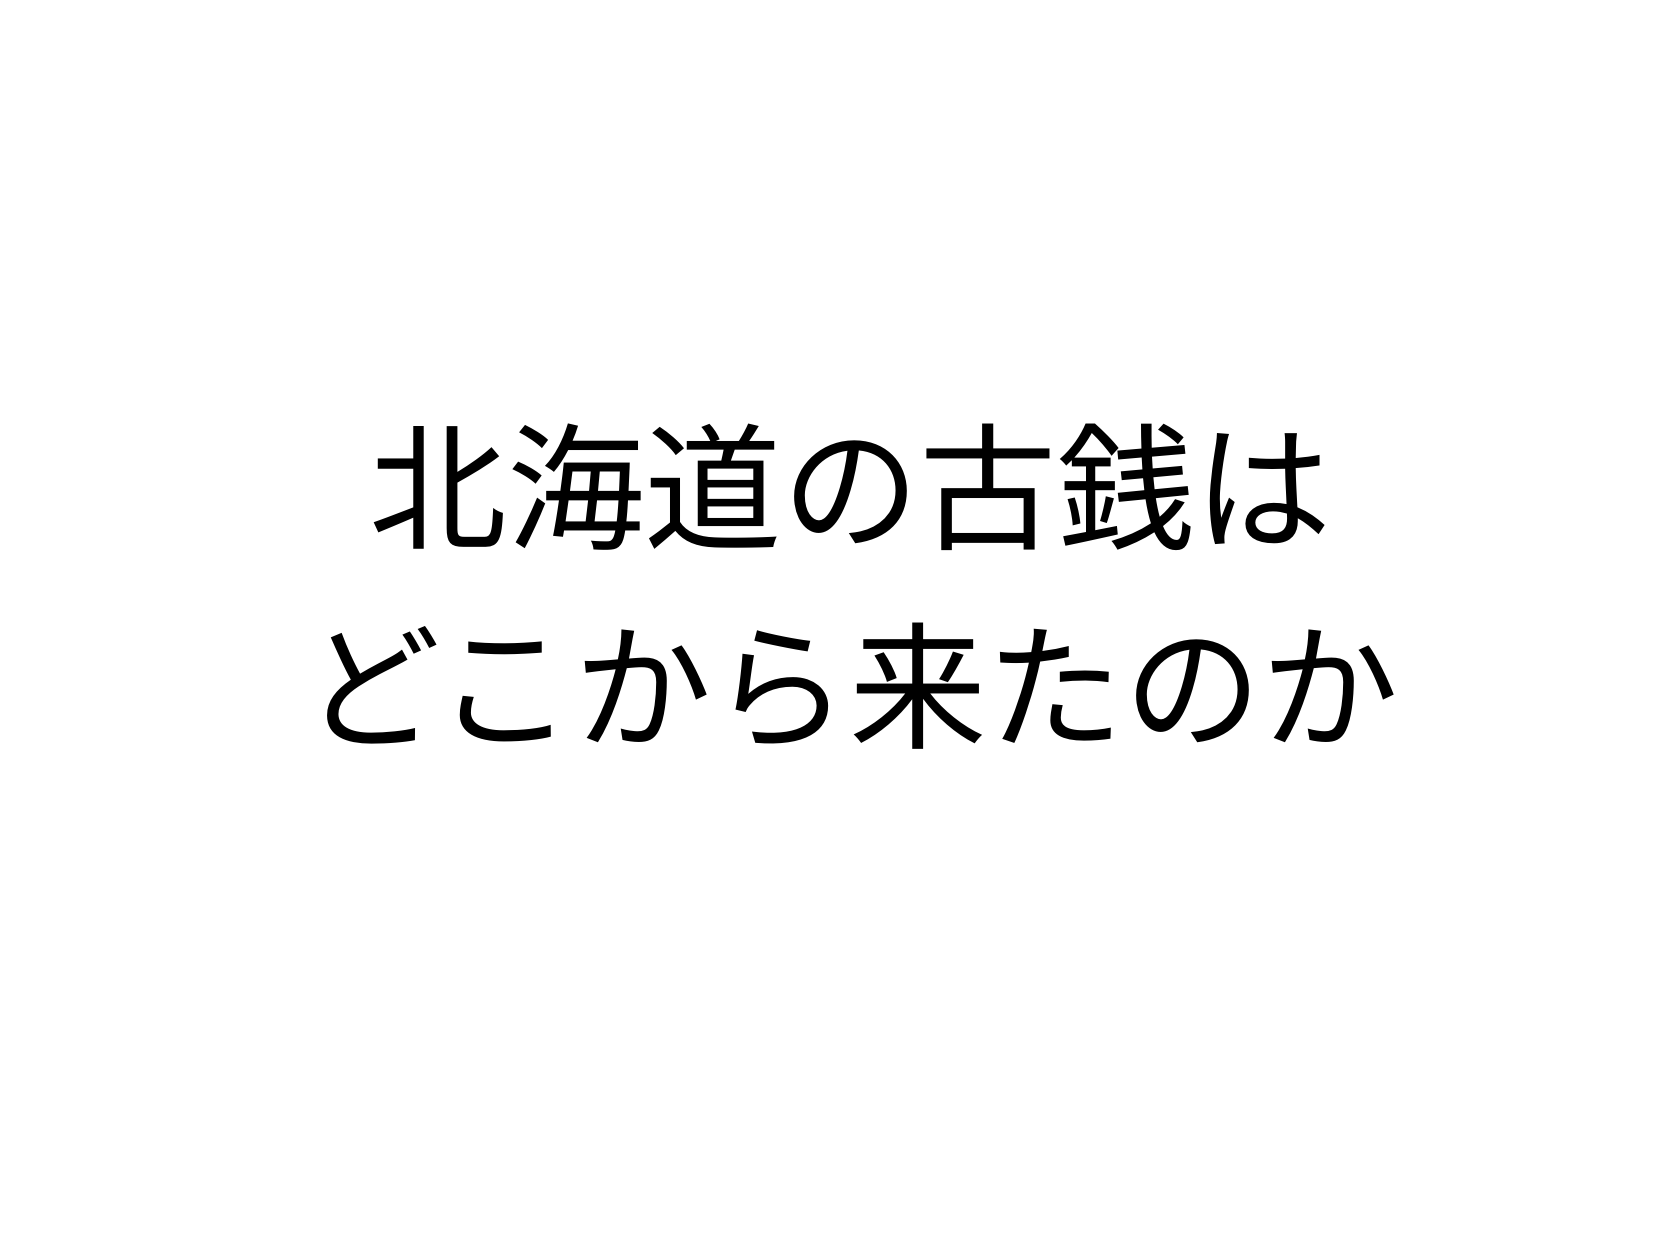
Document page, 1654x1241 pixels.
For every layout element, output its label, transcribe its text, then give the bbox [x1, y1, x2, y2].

subtitle 北海道の古銭は どこから来たのか [82, 56, 1571, 1102]
